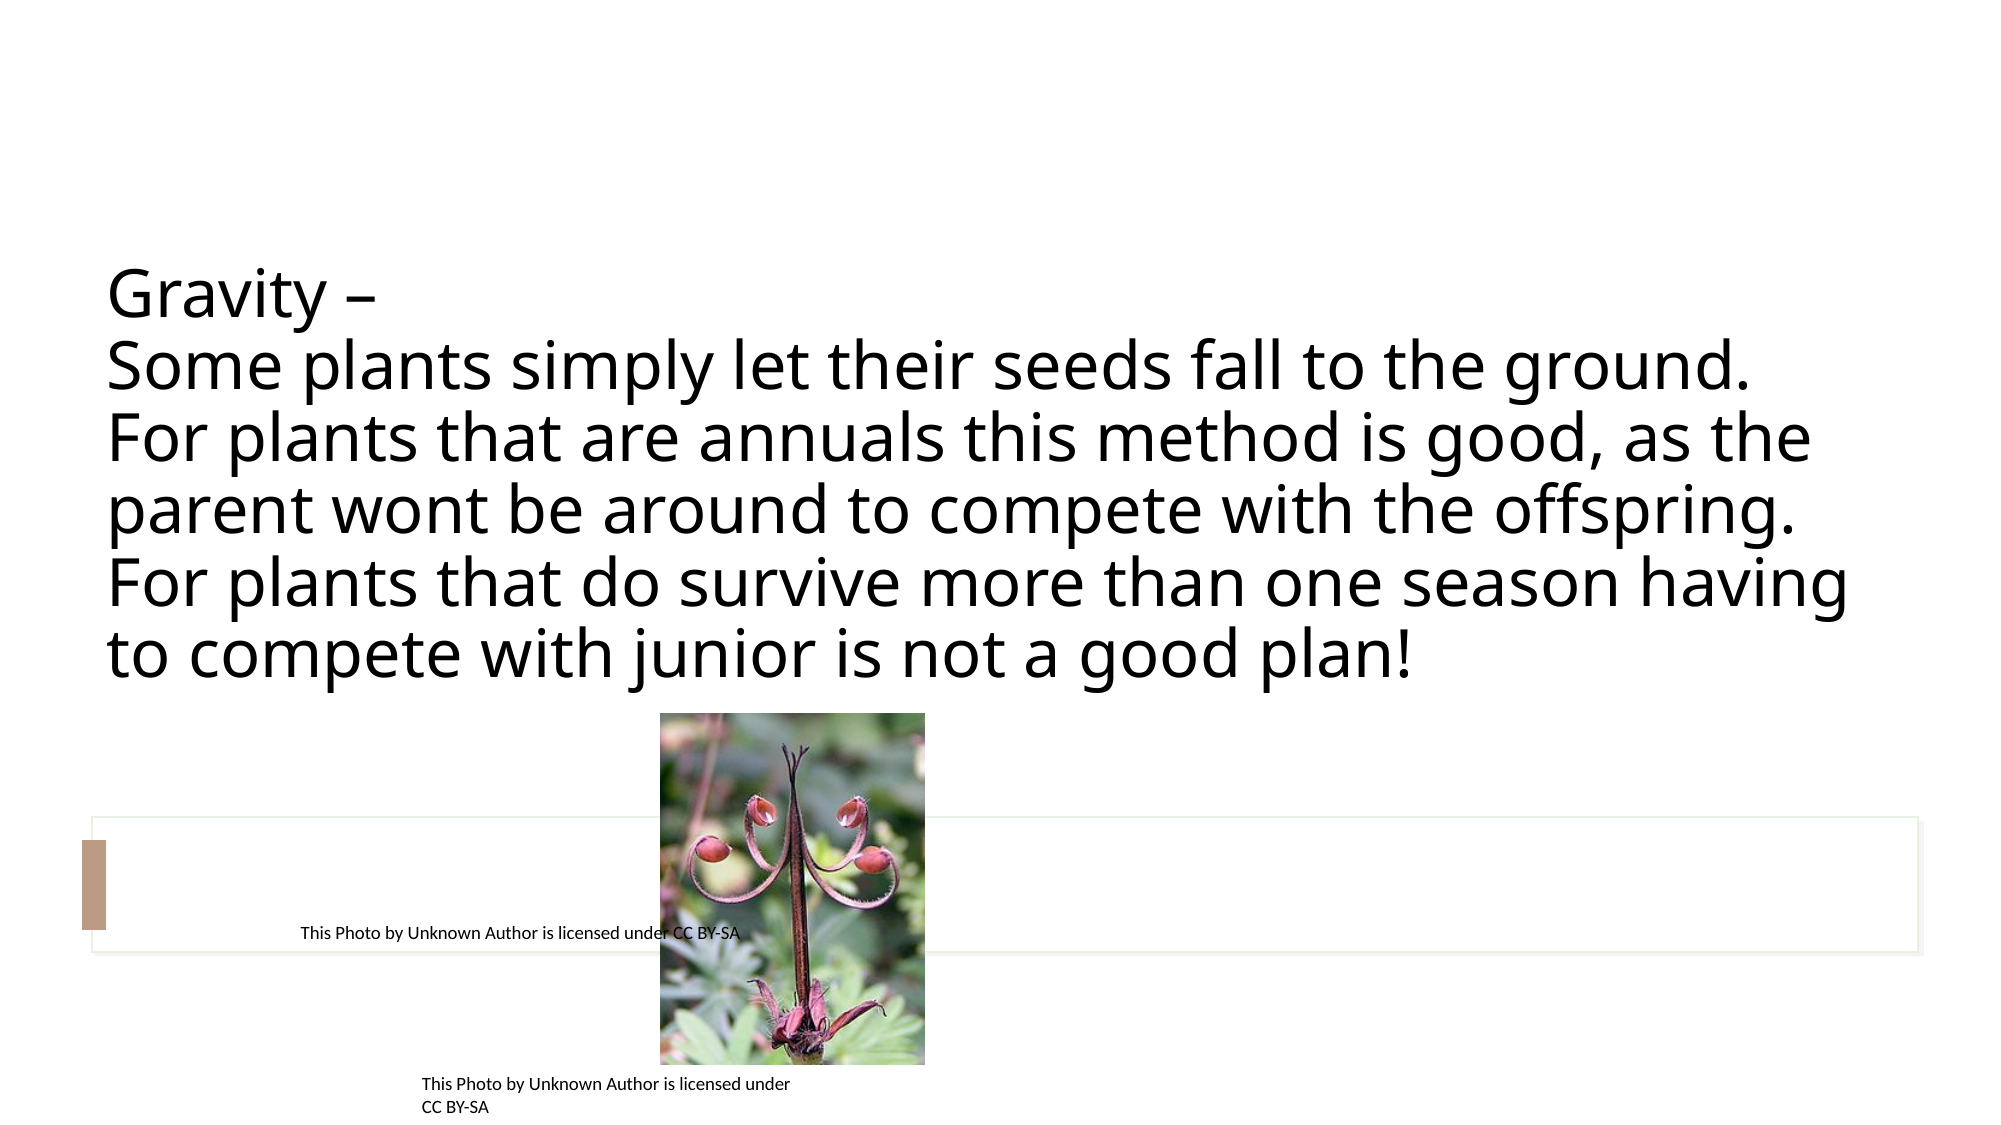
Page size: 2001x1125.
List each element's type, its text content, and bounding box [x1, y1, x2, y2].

picture [660, 951, 925, 1065]
title Gravity – Some plants simply let their seeds fall to the ground. For plants that are annuals this method is good, as the parent wont be around to compete with the offspring. For plants that do survive more than one season having to compete with junior is not a good plan! [91, 104, 1878, 781]
picture [660, 713, 925, 912]
text_box This Photo by Unknown Author is licensed under CC BY-SA [285, 912, 1036, 951]
text_box This Photo by Unknown Author is licensed under CC BY-SA [406, 1064, 866, 1125]
